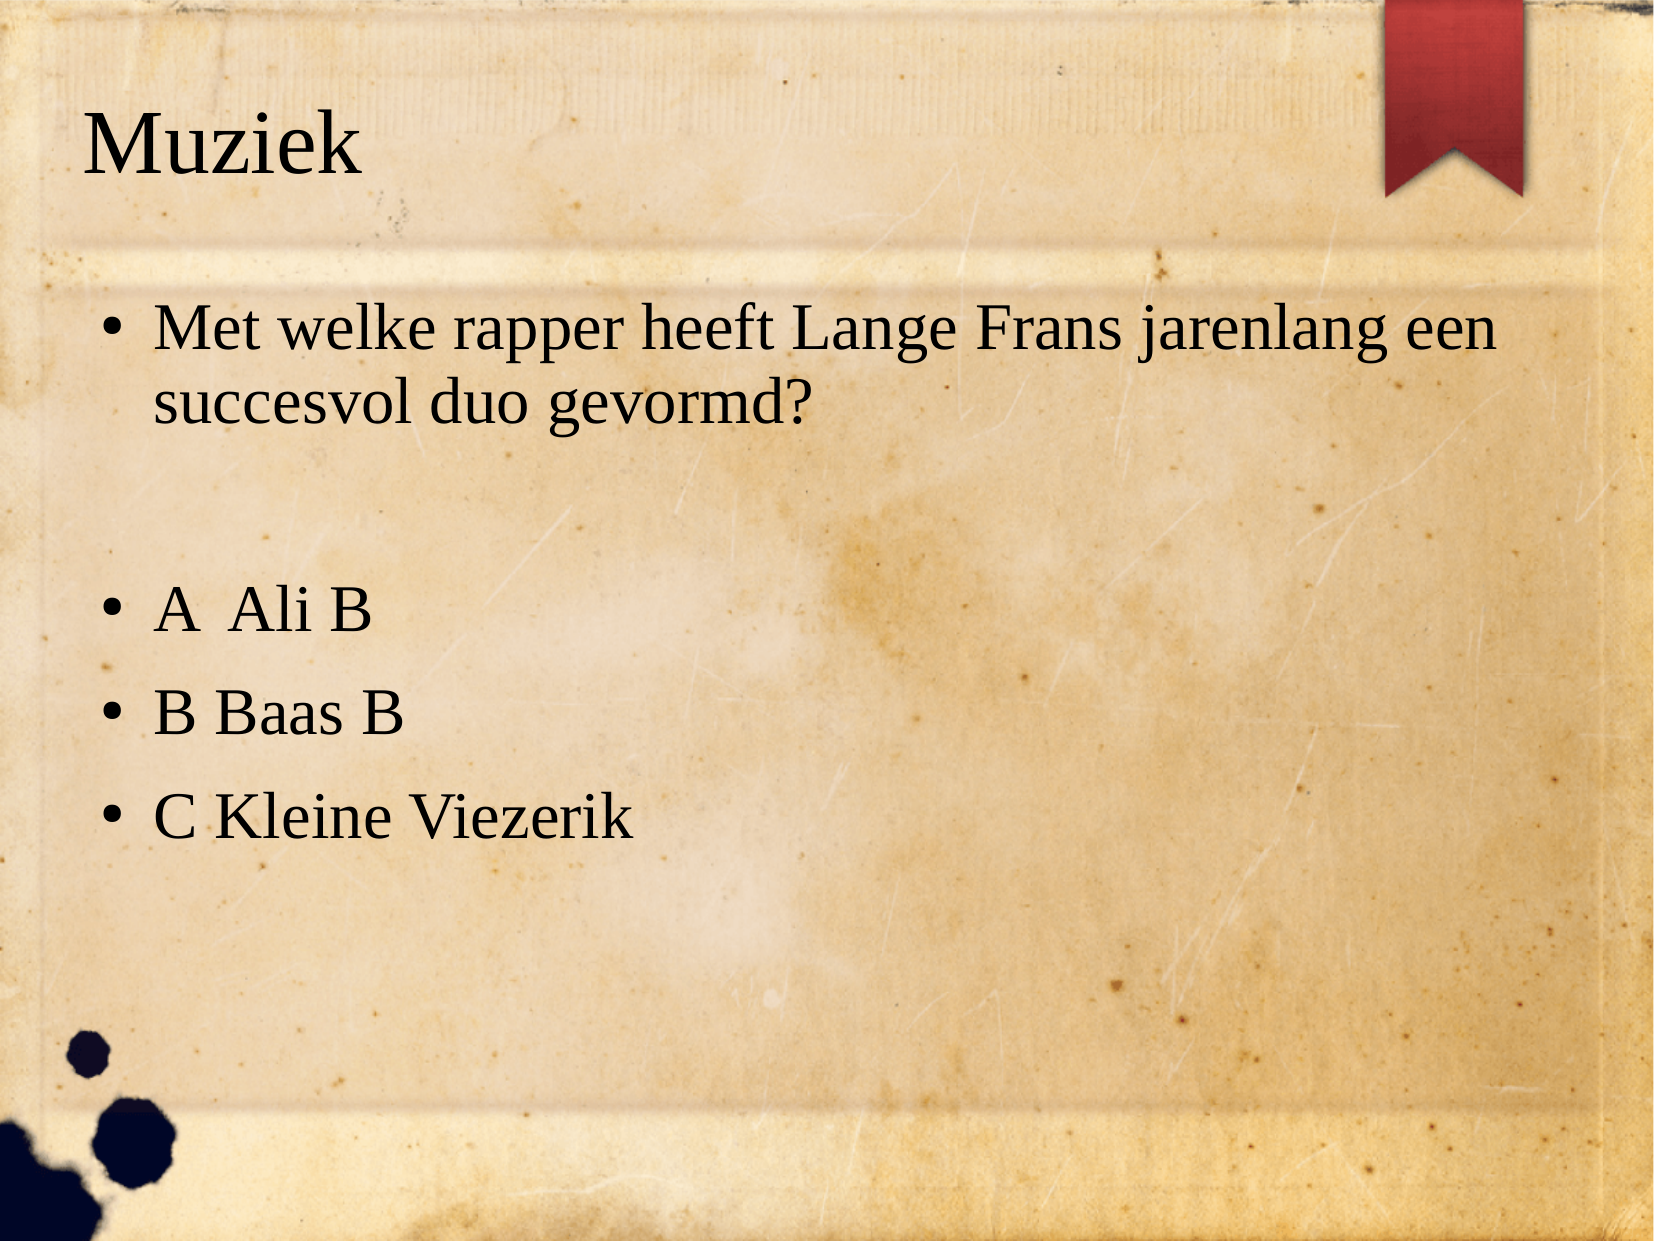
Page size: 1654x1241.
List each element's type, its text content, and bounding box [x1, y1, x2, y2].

list Met welke rapper heeft Lange Frans jarenlang een succesvol duo gevormd? A Ali B B Baas B C Kleine Viezerik [82, 290, 1538, 1010]
picture [0, 0, 1654, 1241]
title Muziek [82, 49, 1347, 237]
